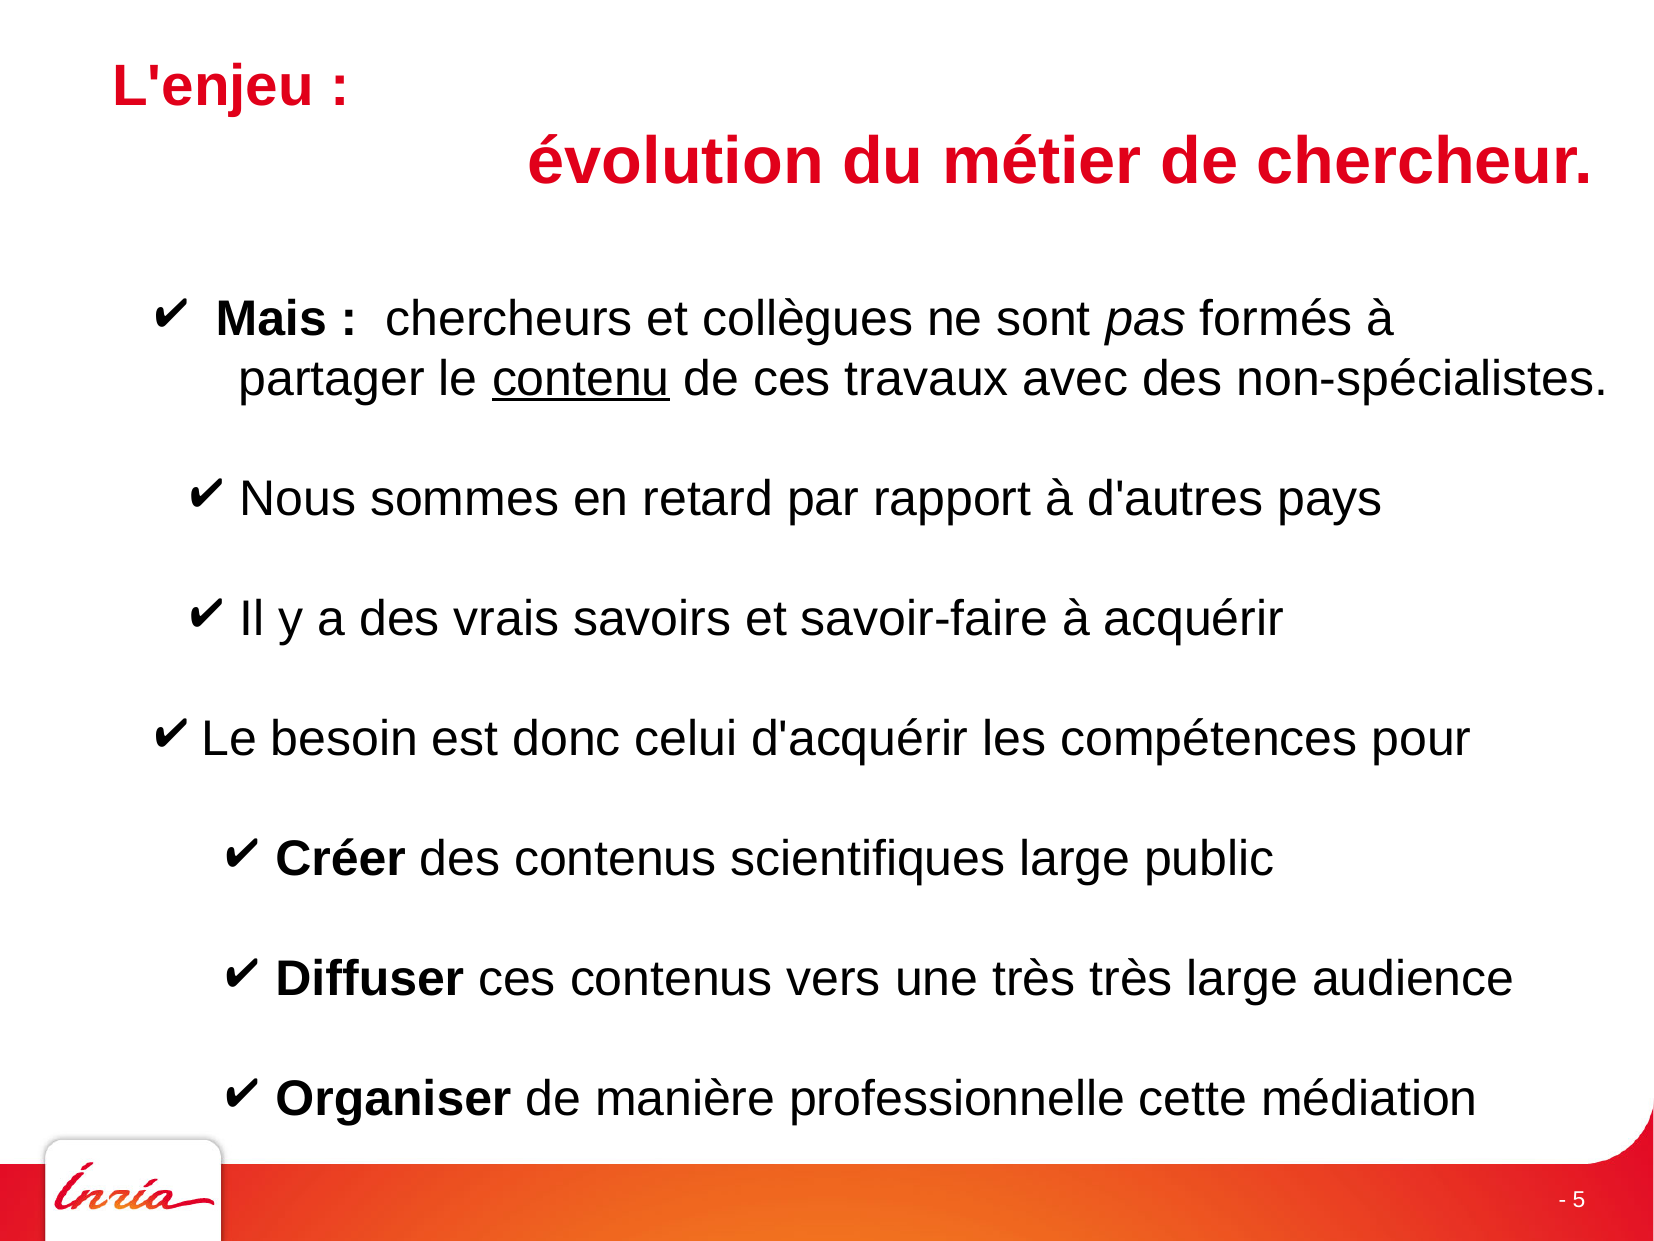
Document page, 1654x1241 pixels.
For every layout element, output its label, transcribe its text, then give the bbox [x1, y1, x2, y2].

picture [0, 0, 1654, 1241]
title L'enjeu : évolution du métier de chercheur. [112, 18, 1613, 226]
text_box Mais : chercheurs et collègues ne sont pas formés à partager le contenu de ces travaux avec des non-spécialistes. Nous sommes en retard par rapport à d'autres pays Il y a des vrais savoirs et savoir-faire à acquérir Le besoin est donc celui d'acquérir les compétences pour Créer des contenus scientifiques large public Diffuser ces contenus vers une très très large audience Organiser de manière professionnelle cette médiation [155, 225, 1613, 1201]
slide_number - <number> [1558, 1173, 1654, 1223]
